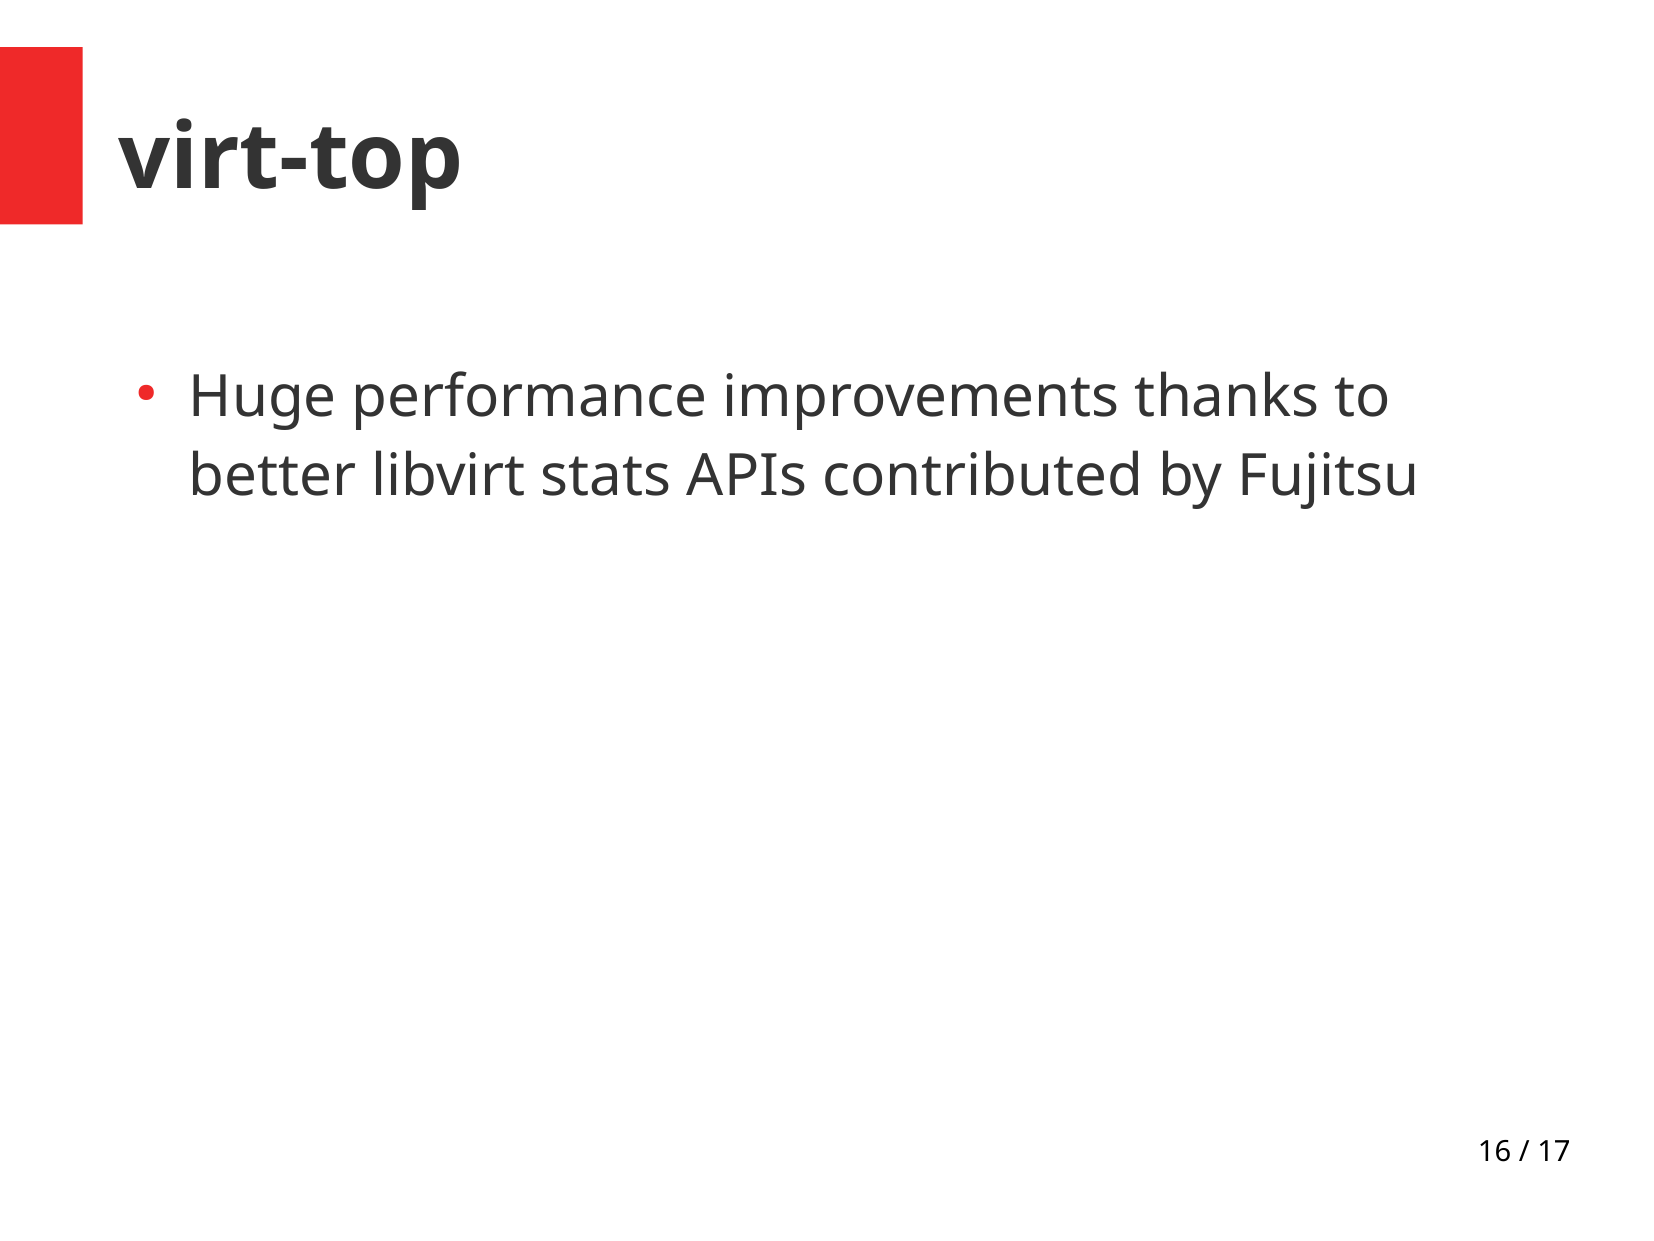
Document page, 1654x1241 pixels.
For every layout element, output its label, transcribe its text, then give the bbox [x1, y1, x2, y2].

title virt-top [118, 49, 1571, 257]
list Huge performance improvements thanks to better libvirt stats APIs contributed by Fujitsu [118, 354, 1536, 1074]
